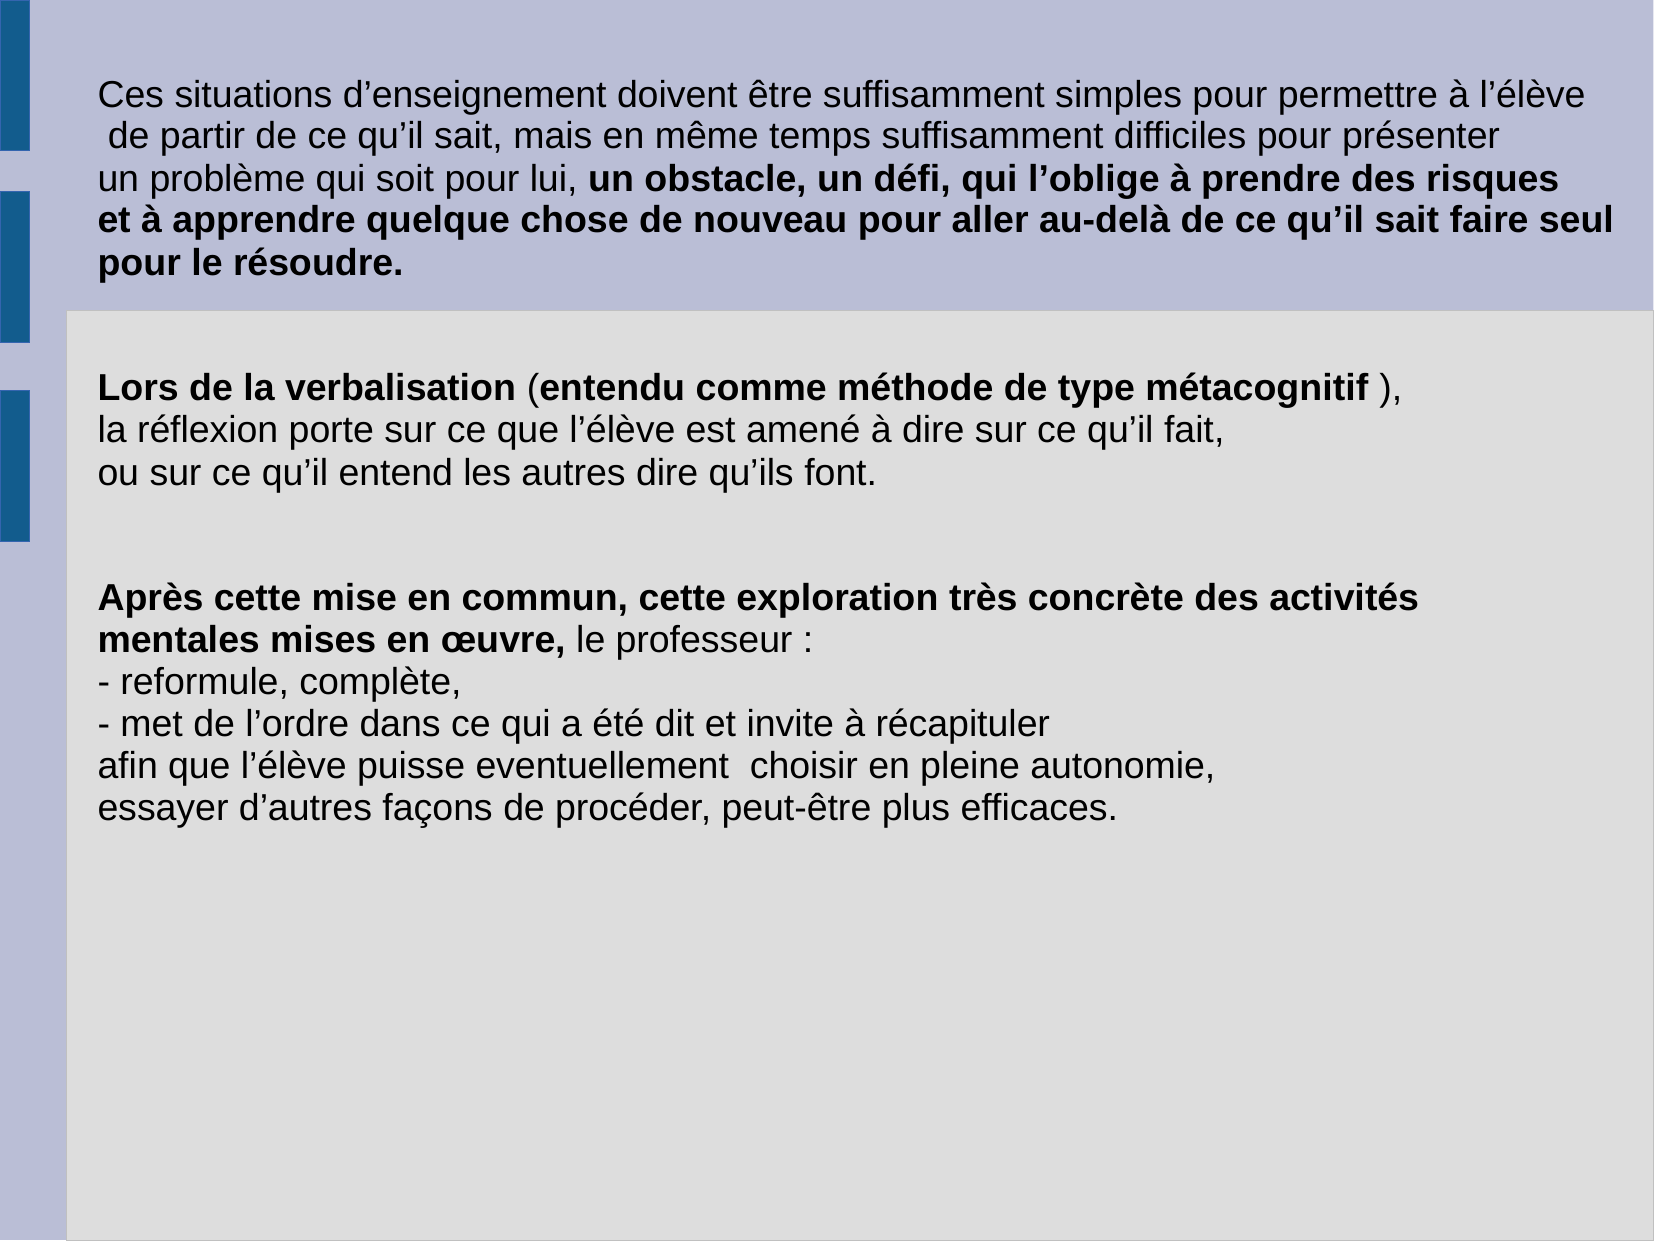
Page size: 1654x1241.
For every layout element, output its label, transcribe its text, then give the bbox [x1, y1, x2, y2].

text_box Ces situations d’enseignement doivent être suffisamment simples pour permettre à l’élève de partir de ce qu’il sait, mais en même temps suffisamment difficiles pour présenter un problème qui soit pour lui, un obstacle, un défi, qui l’oblige à prendre des risques et à apprendre quelque chose de nouveau pour aller au-delà de ce qu’il sait faire seul pour le résoudre. Lors de la verbalisation (entendu comme méthode de type métacognitif ), la réflexion porte sur ce que l’élève est amené à dire sur ce qu’il fait, ou sur ce qu’il entend les autres dire qu’ils font. Après cette mise en commun, cette exploration très concrète des activités mentales mises en œuvre, le professeur : - reformule, complète, - met de l’ordre dans ce qui a été dit et invite à récapituler afin que l’élève puisse eventuellement choisir en pleine autonomie, essayer d’autres façons de procéder, peut-être plus efficaces. [82, 23, 1641, 921]
